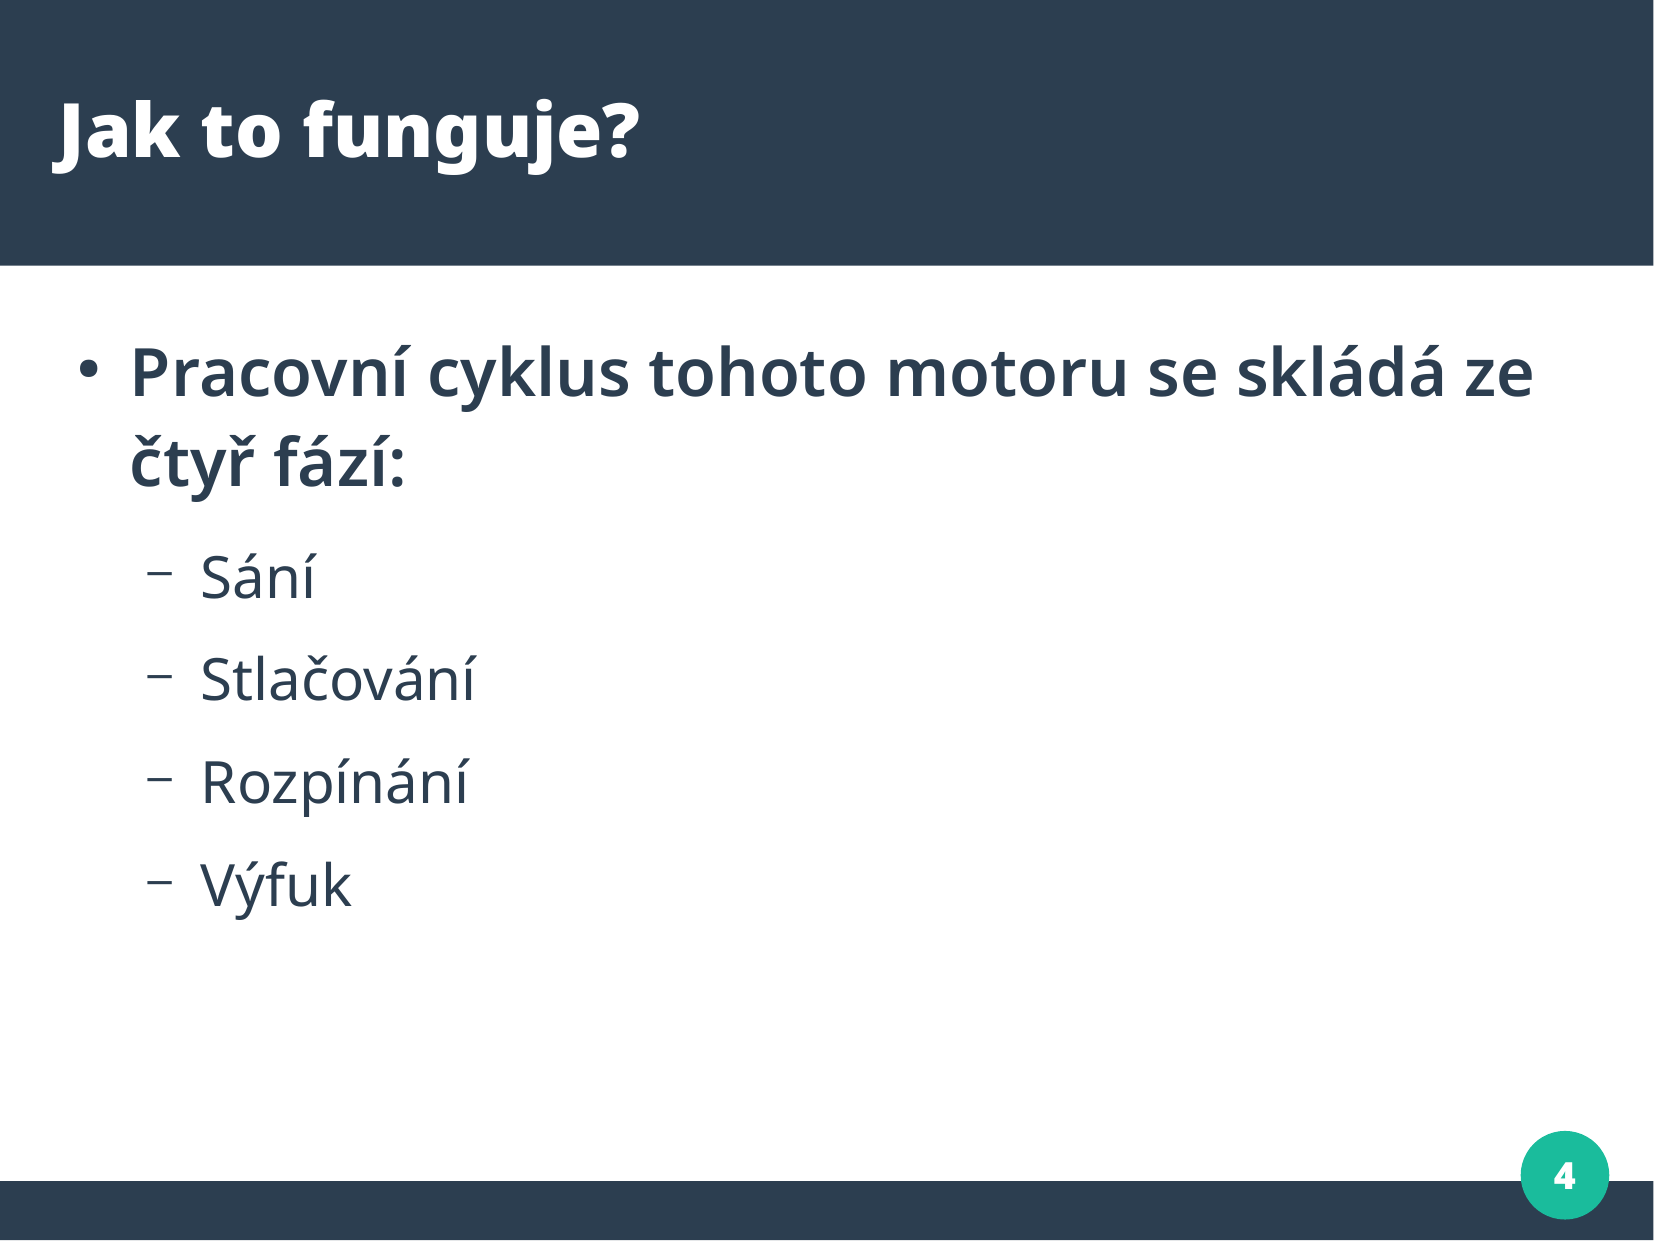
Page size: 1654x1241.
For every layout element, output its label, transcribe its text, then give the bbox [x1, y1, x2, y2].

title Jak to funguje? [59, 49, 1595, 207]
list Pracovní cyklus tohoto motoru se skládá ze čtyř fází: Sání Stlačování Rozpínání Výfuk [59, 324, 1595, 1152]
